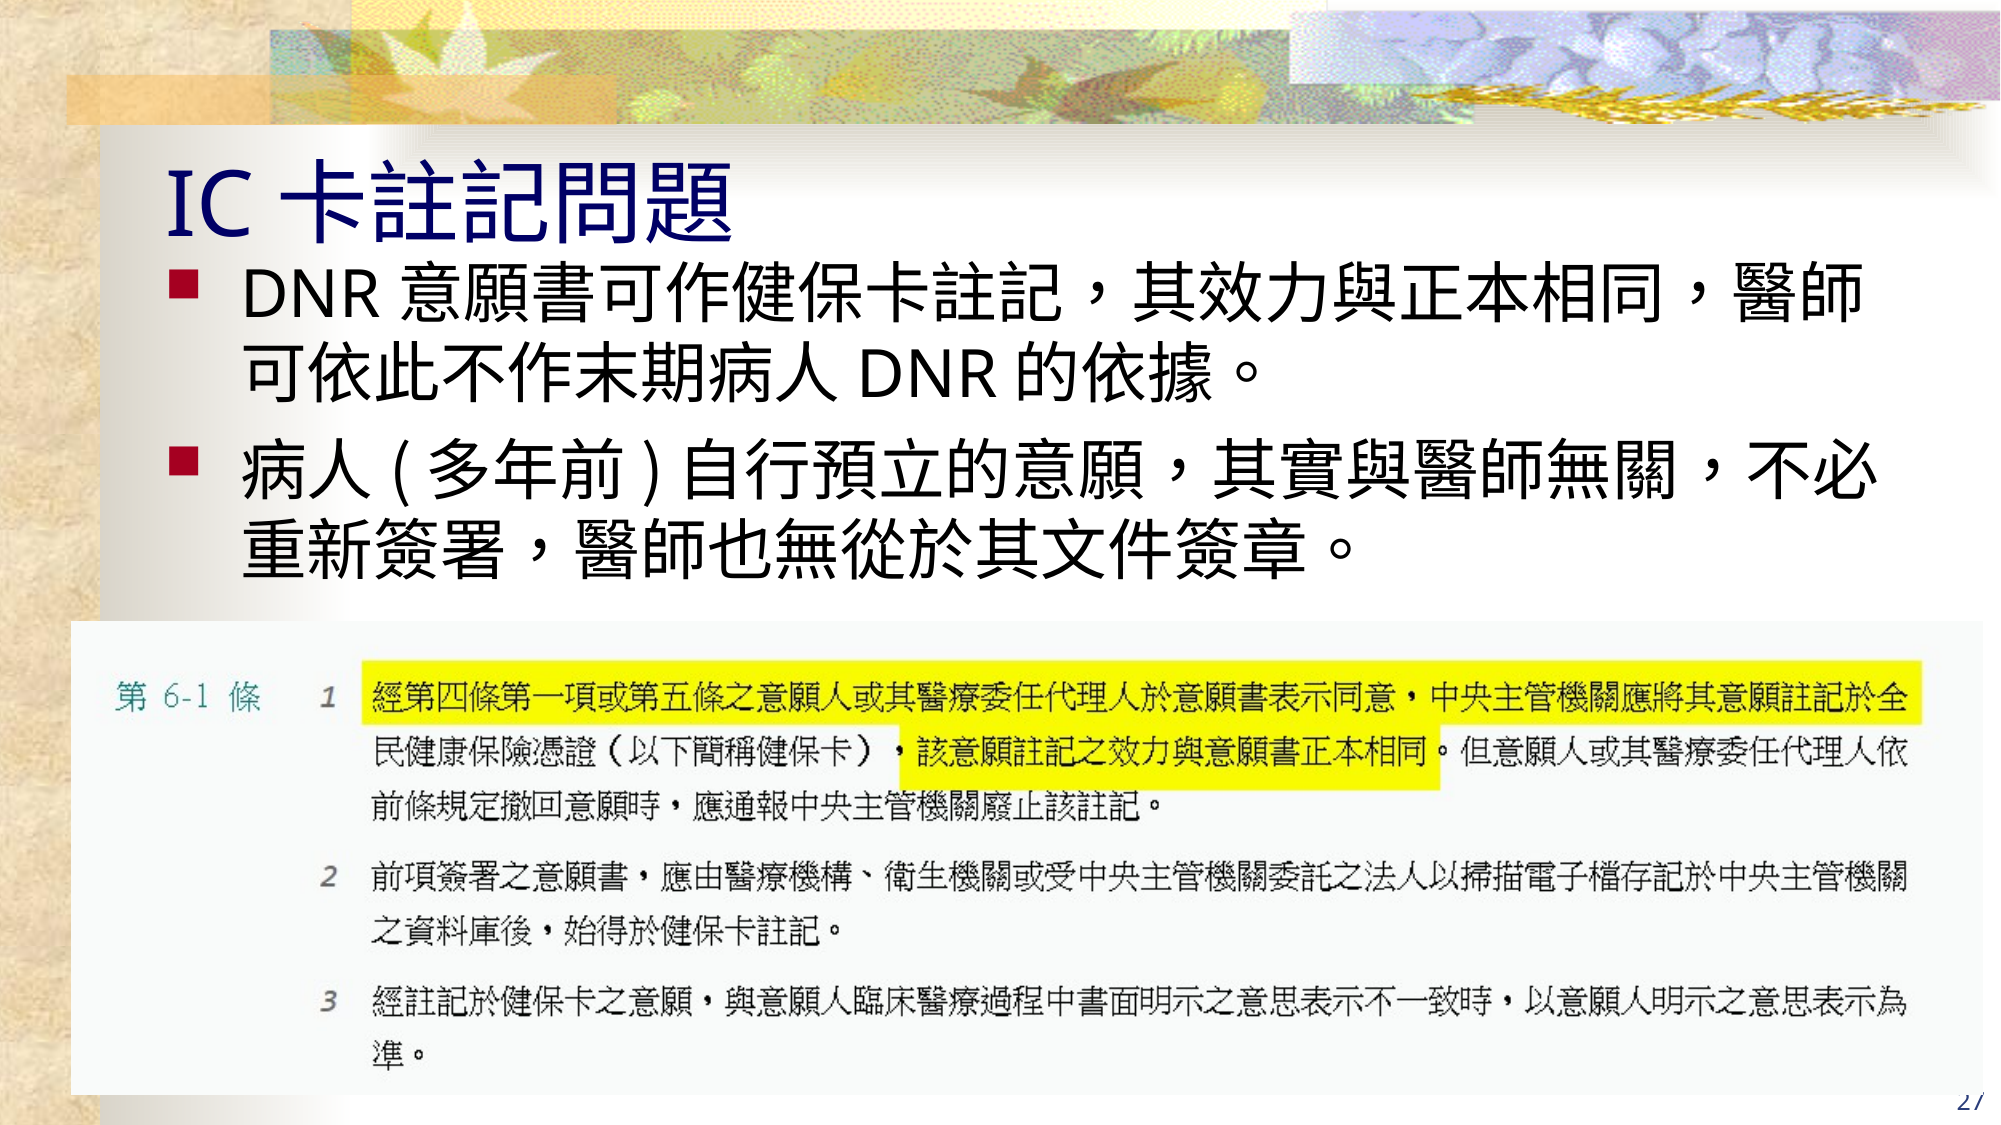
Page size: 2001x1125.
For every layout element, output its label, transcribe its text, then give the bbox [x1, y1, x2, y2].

text_box <編號> [1799, 1052, 2001, 1125]
picture [0, 0, 2001, 1125]
title IC卡註記問題 [150, 137, 1934, 232]
list DNR意願書可作健保卡註記，其效力與正本相同，醫師可依此不作末期病人DNR的依據。 病人(多年前)自行預立的意願，其實與醫師無關，不必重新簽署，醫師也無從於其文件簽章。 [150, 243, 1934, 621]
